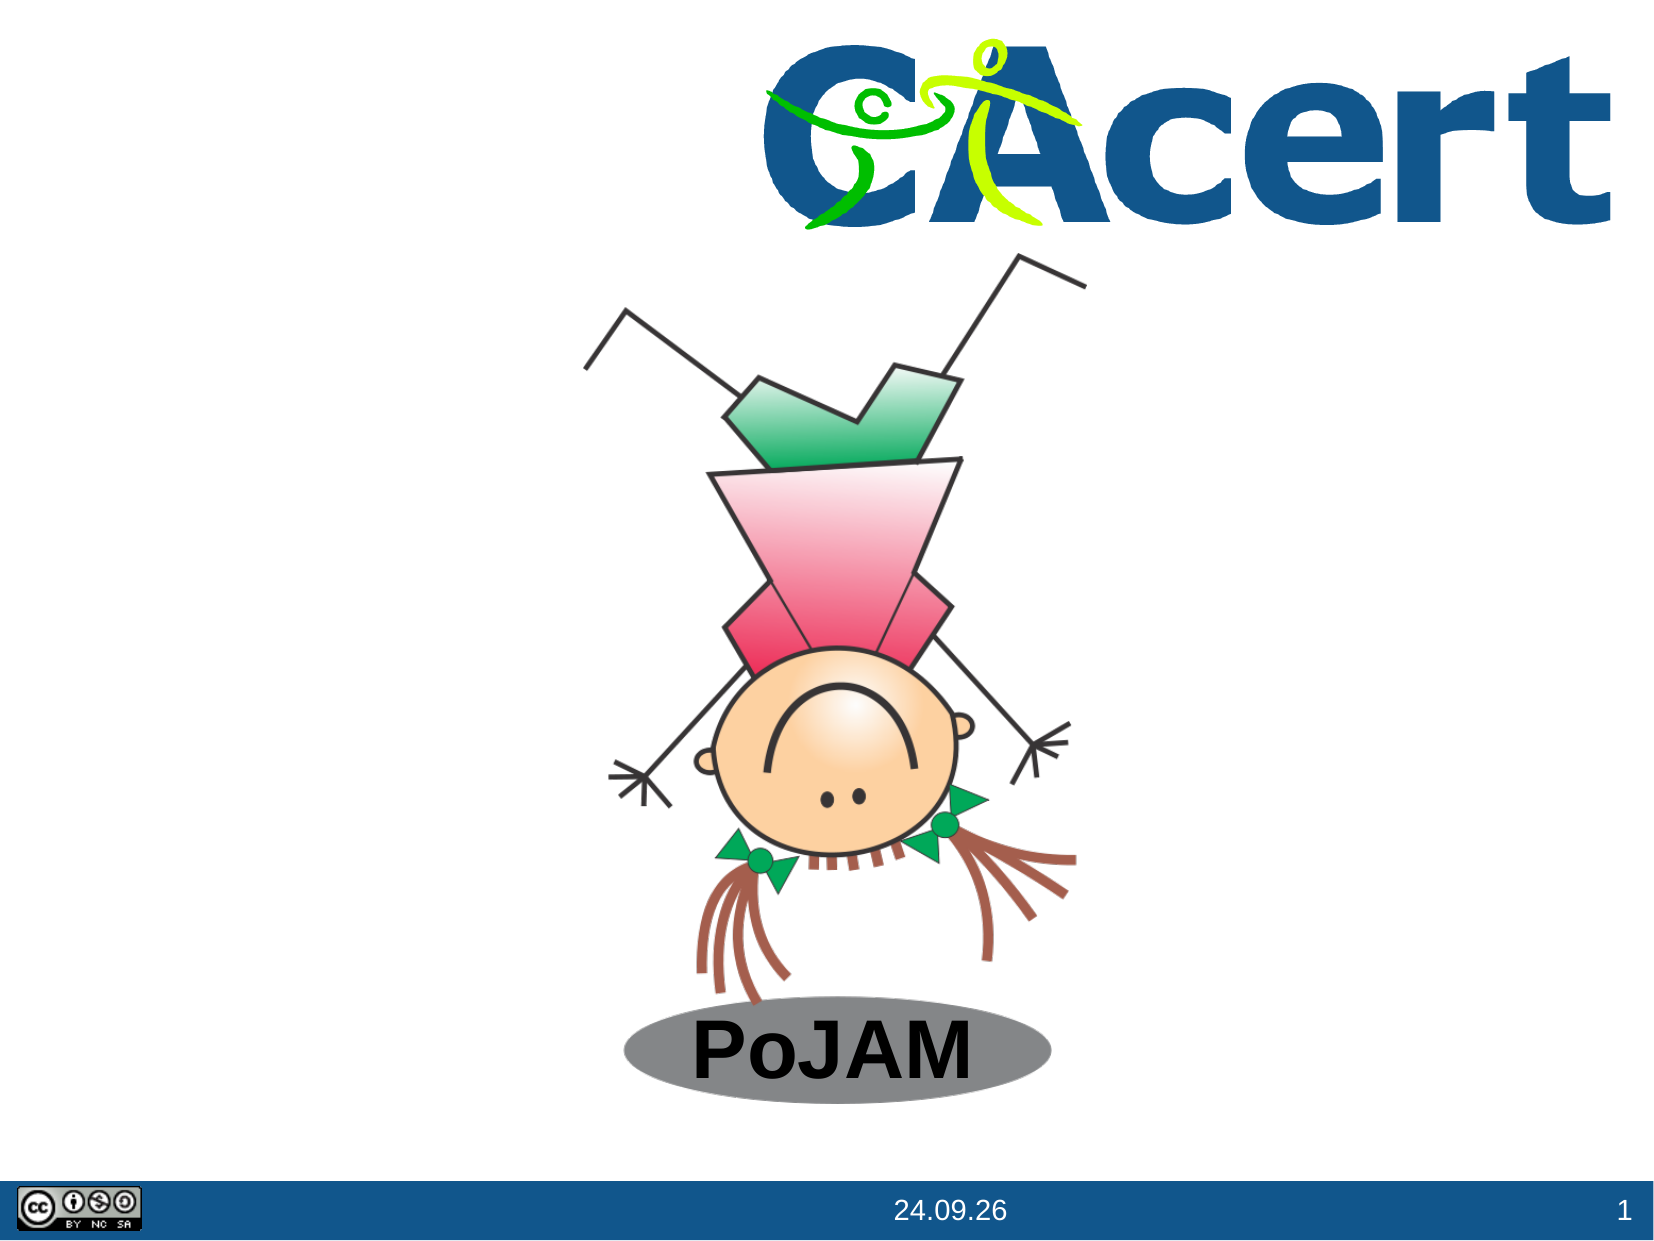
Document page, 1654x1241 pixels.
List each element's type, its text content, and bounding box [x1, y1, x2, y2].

picture [761, 35, 1613, 231]
title PoJAM [88, 958, 1577, 1140]
picture [583, 253, 1087, 958]
picture [17, 1186, 142, 1231]
